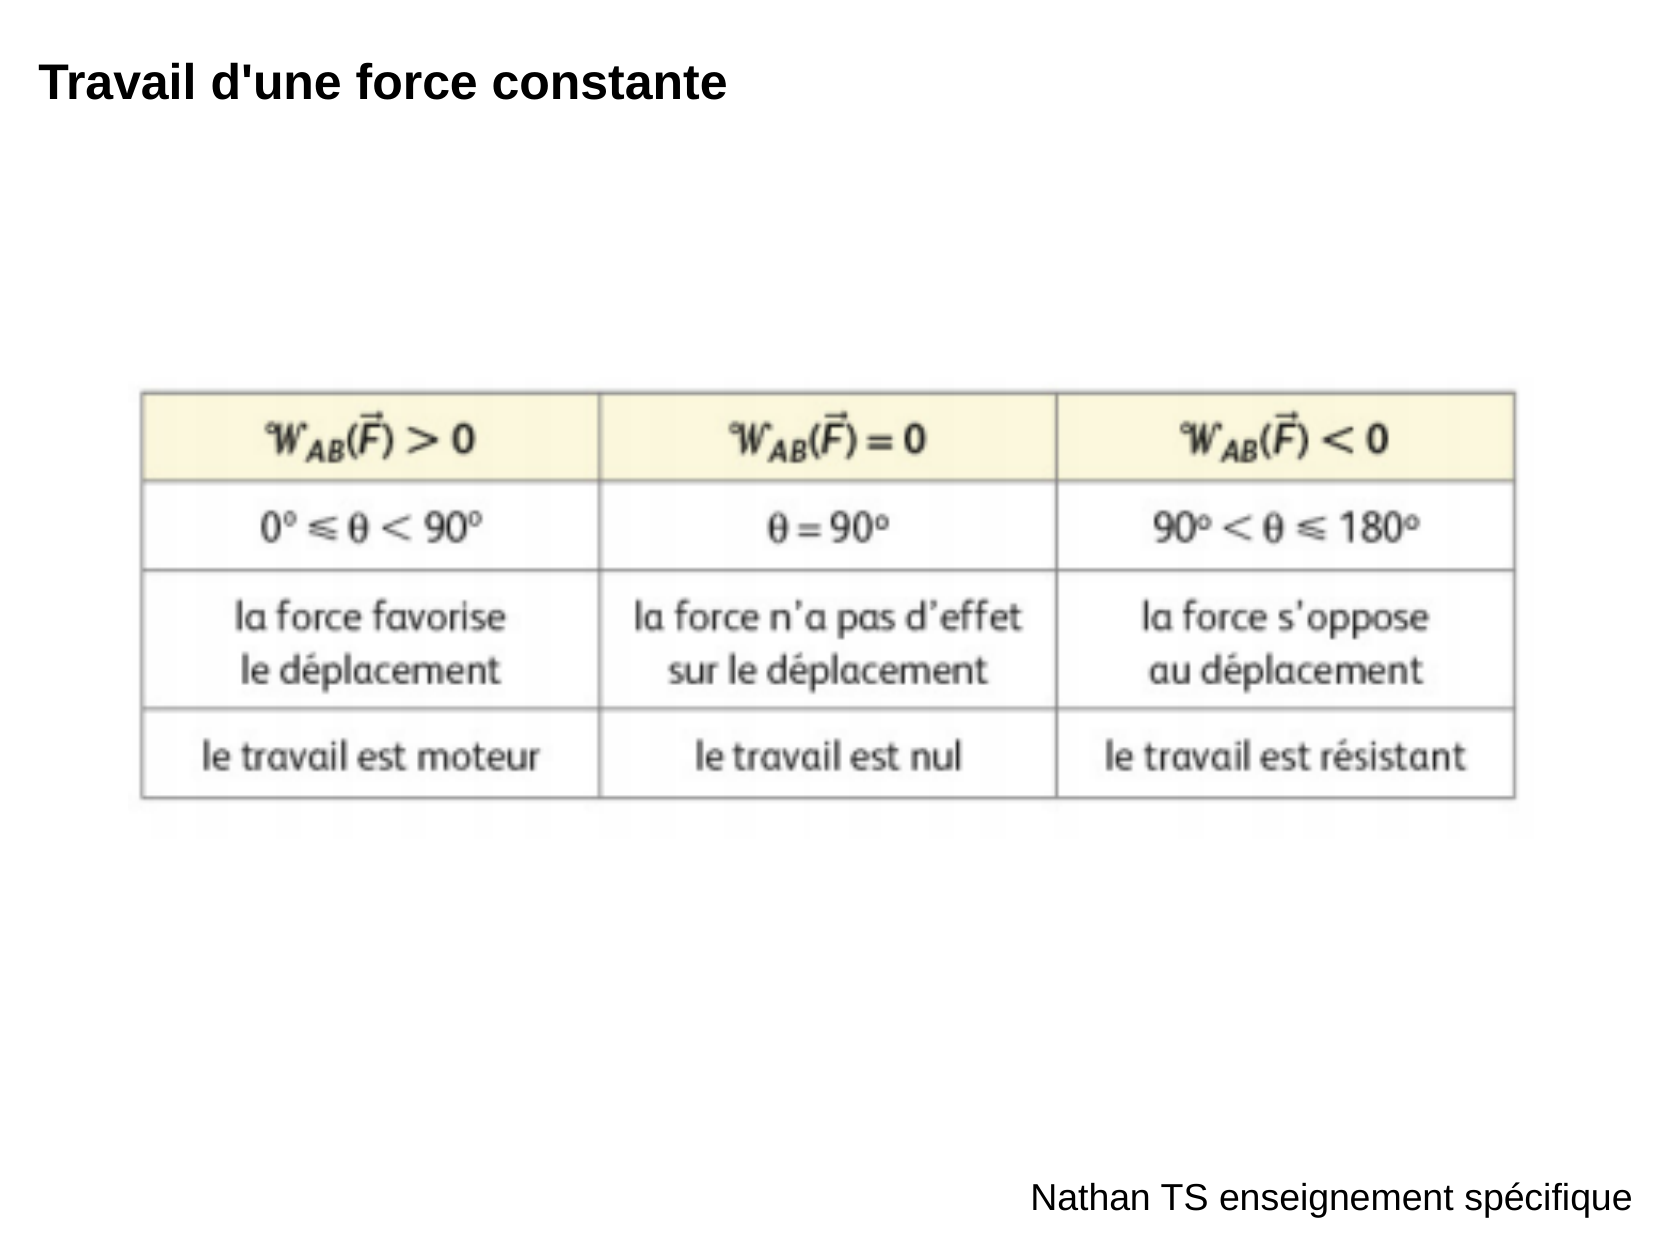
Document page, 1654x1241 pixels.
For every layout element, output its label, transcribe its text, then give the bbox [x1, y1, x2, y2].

picture [128, 377, 1546, 839]
text_box Nathan TS enseignement spécifique [1015, 1169, 1654, 1241]
text_box Travail d'une force constante [23, 47, 945, 120]
